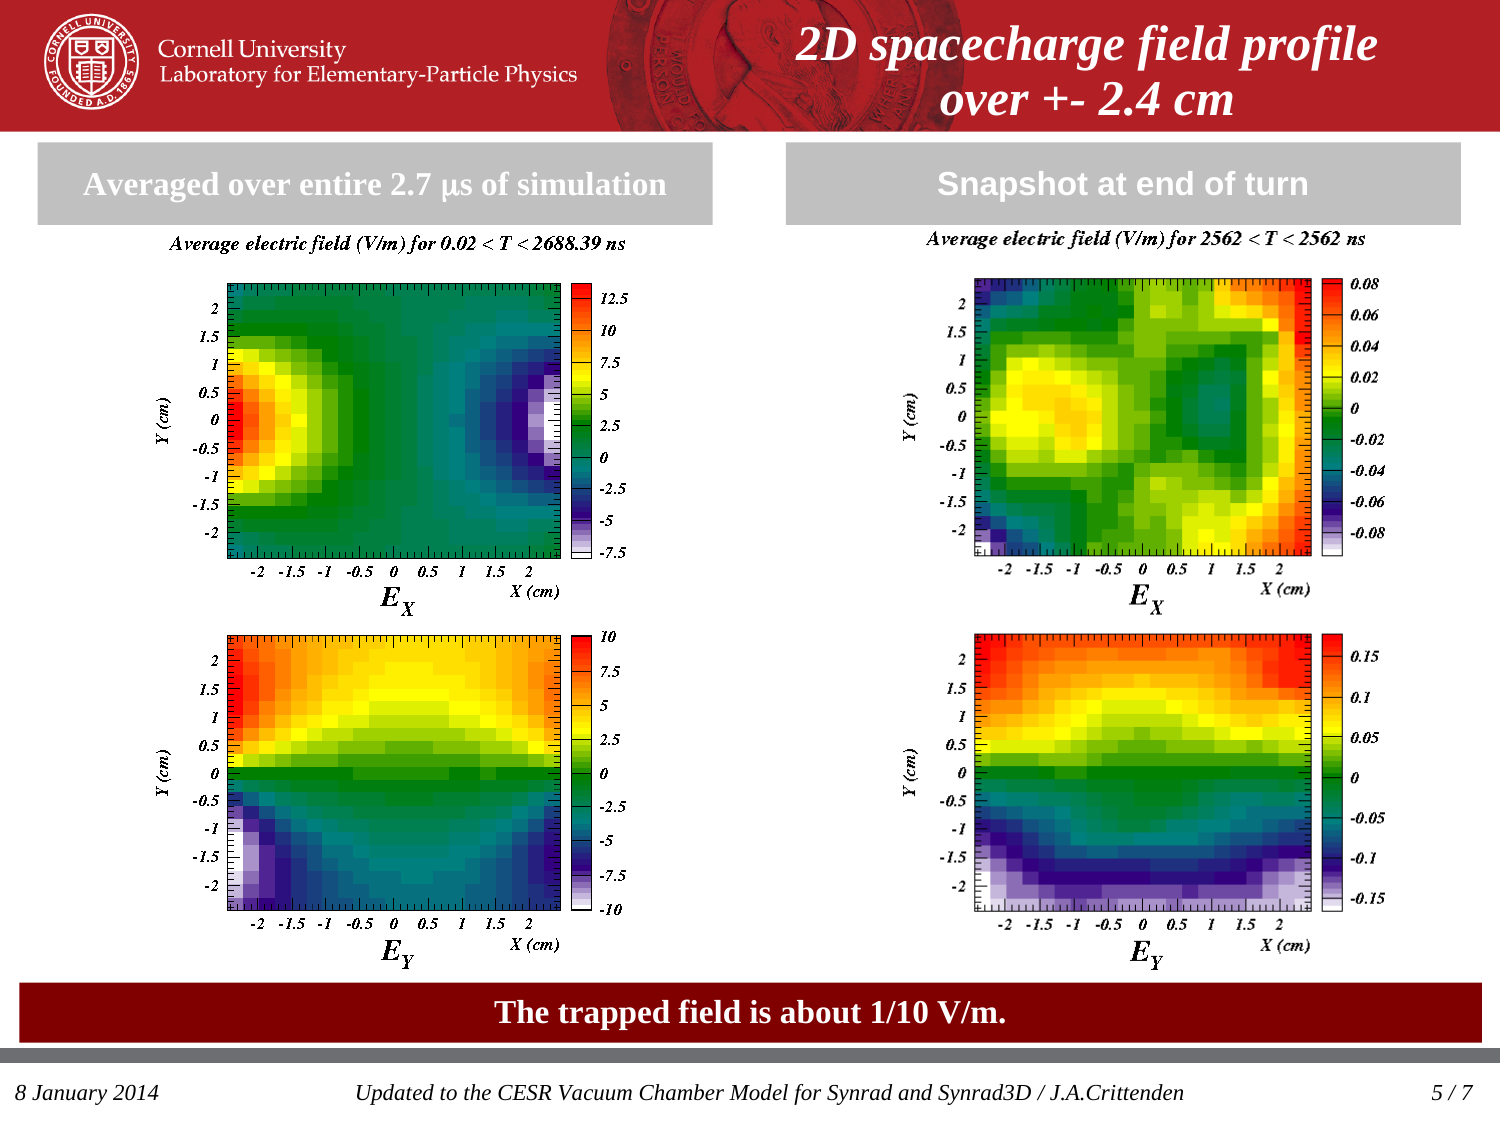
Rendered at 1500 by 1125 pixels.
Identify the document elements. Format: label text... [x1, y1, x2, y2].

picture [900, 229, 1399, 980]
picture [0, 0, 1500, 132]
title 2D spacecharge field profile over +- 2.4 cm [675, 7, 1500, 136]
text_box Averaged over entire 2.7 ms of simulation [37, 142, 713, 225]
picture [150, 226, 639, 977]
text_box Snapshot at end of turn [785, 142, 1461, 225]
text_box The trapped field is about 1/10 V/m. [19, 982, 1482, 1043]
